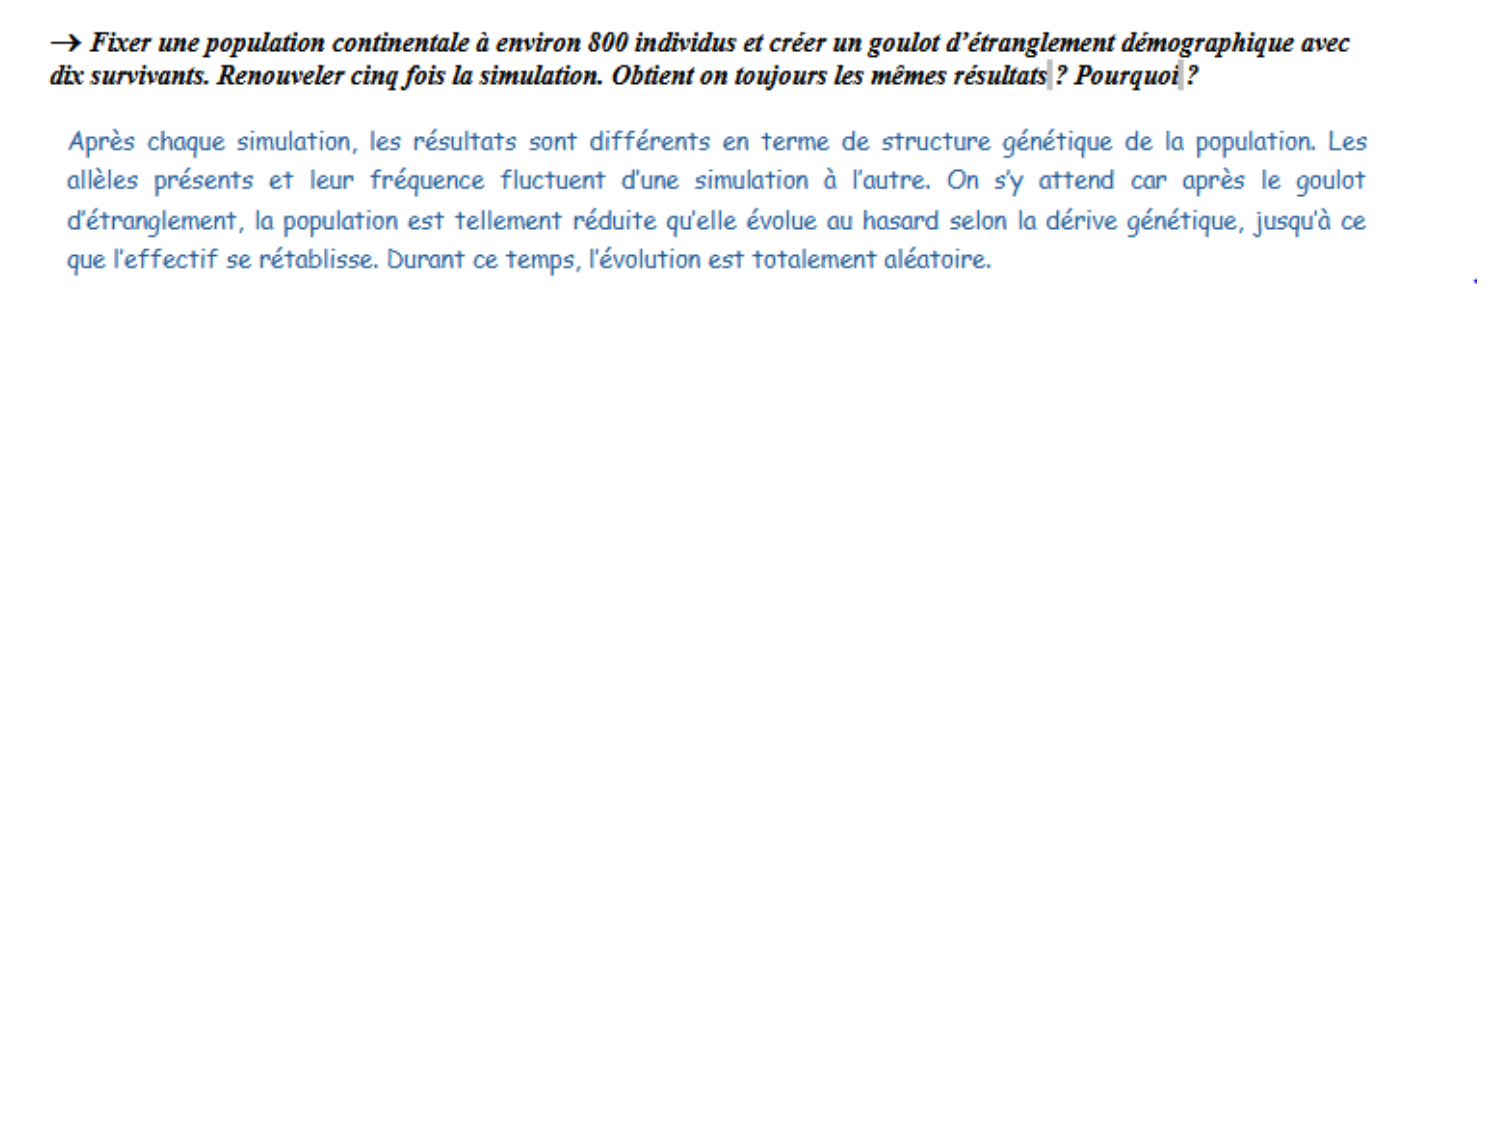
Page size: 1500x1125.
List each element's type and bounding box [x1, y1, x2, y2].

picture [34, 23, 1477, 284]
